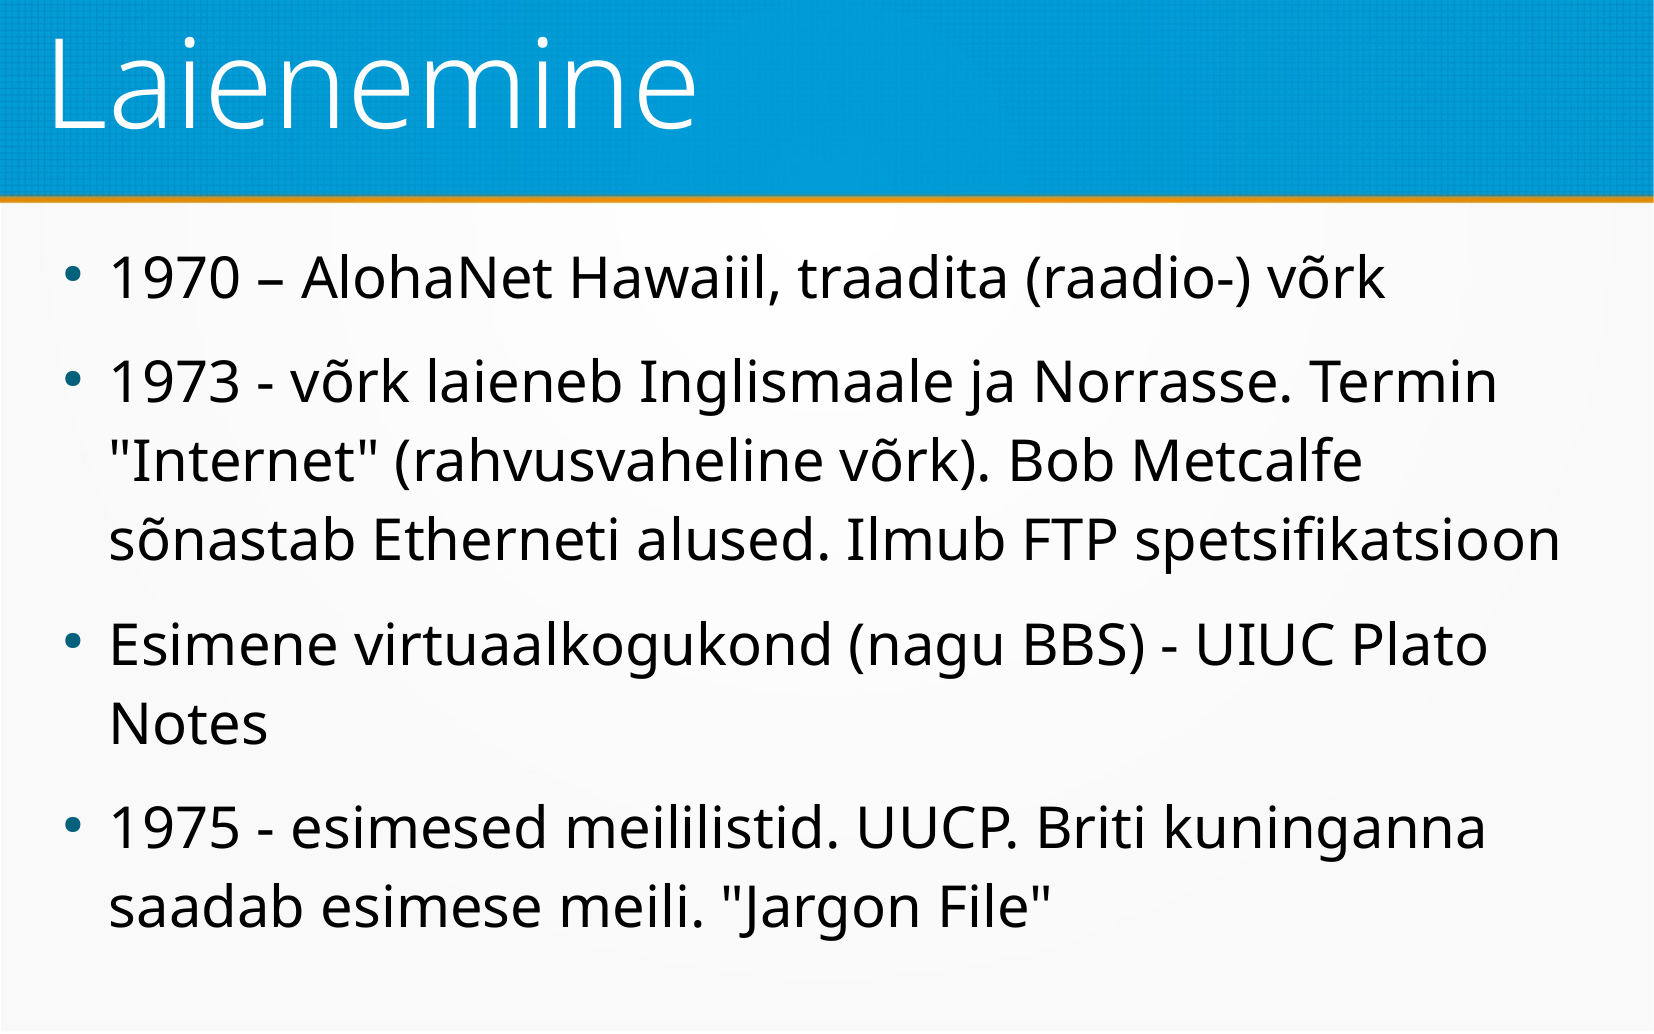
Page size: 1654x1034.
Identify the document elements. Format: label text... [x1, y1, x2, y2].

title Laienemine [43, 0, 1619, 166]
list 1970 – AlohaNet Hawaiil, traadita (raadio-) võrk 1973 - võrk laieneb Inglismaale ja Norrasse. Termin "Internet" (rahvusvaheline võrk). Bob Metcalfe sõnastab Etherneti alused. Ilmub FTP spetsifikatsioon Esimene virtuaalkogukond (nagu BBS) - UIUC Plato Notes 1975 - esimesed meililistid. UUCP. Briti kuninganna saadab esimese meili. "Jargon File" [47, 236, 1607, 1002]
picture [0, 195, 1654, 1034]
